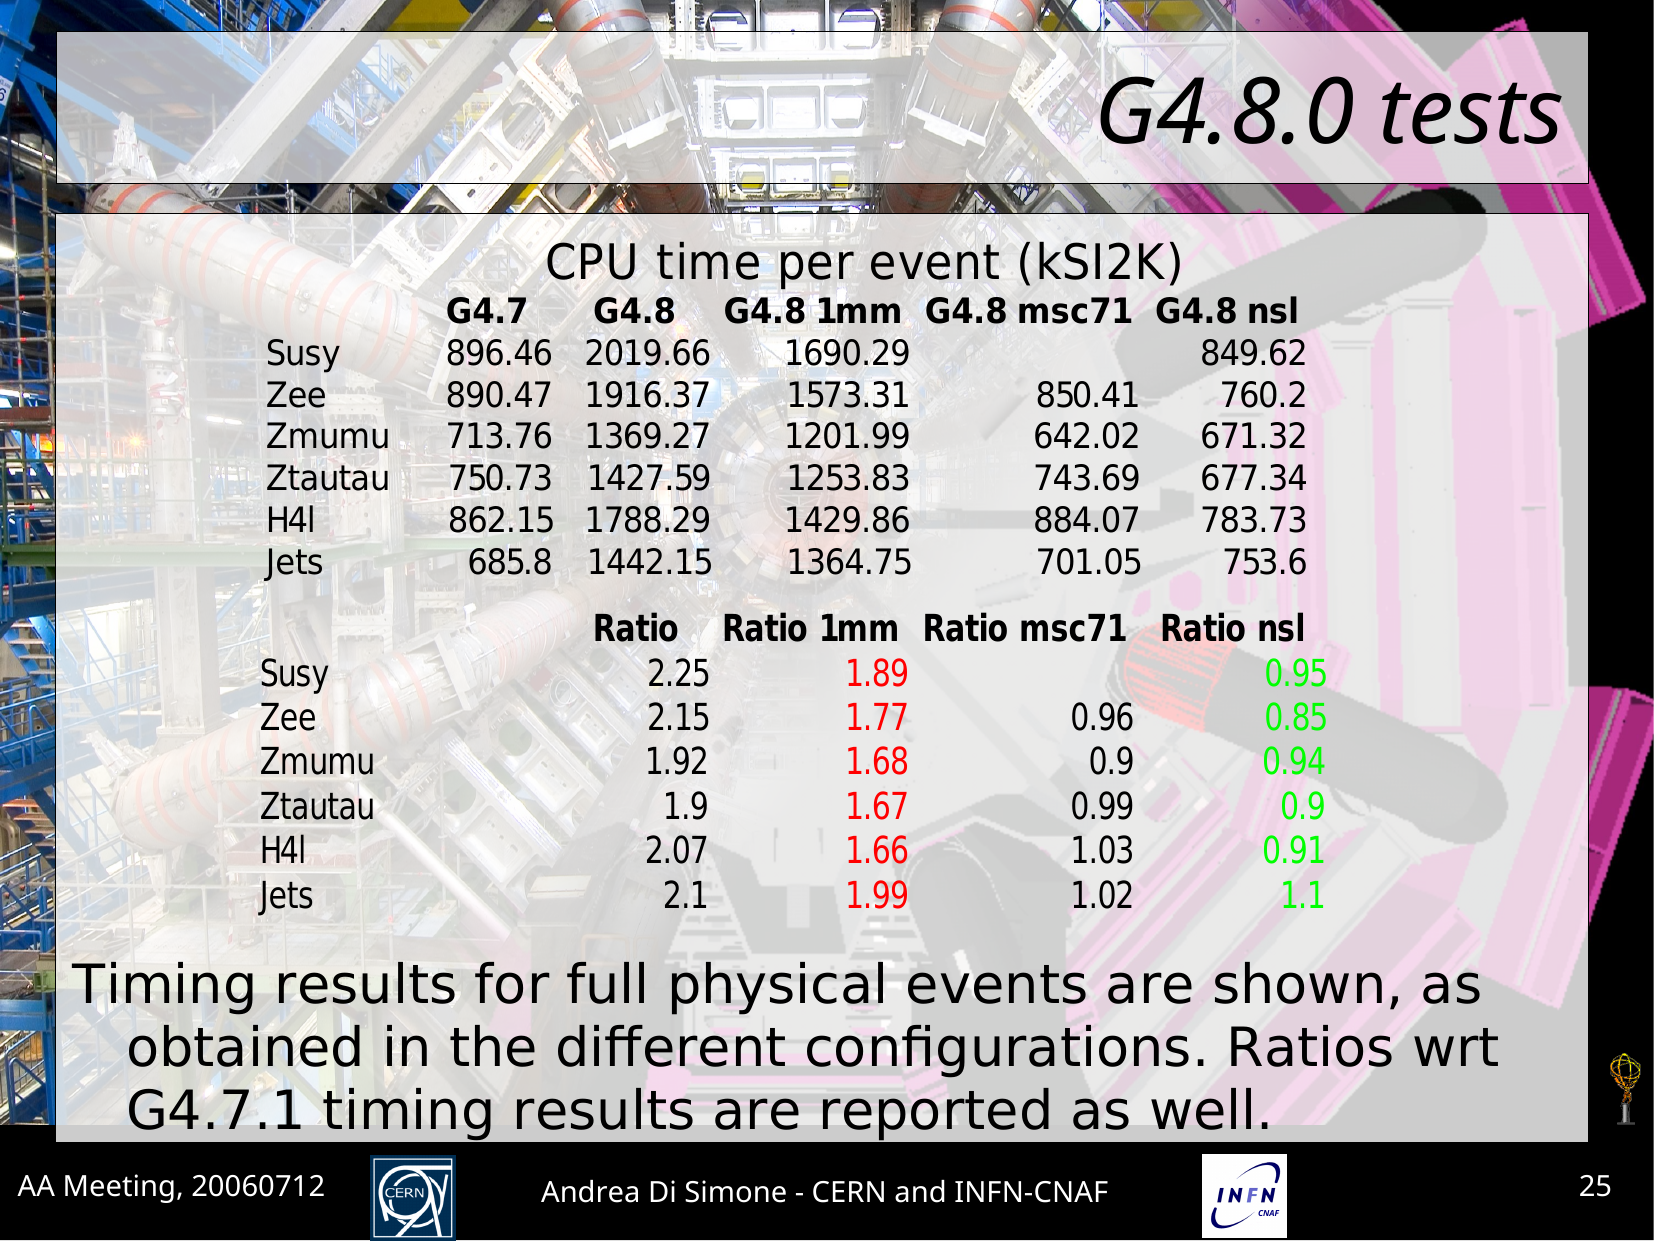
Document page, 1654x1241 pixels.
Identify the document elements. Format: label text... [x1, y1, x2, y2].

title G4.8.0 tests [56, 31, 1589, 184]
list Timing results for full physical events are shown, as obtained in the different configurations. Ratios wrt G4.7.1 timing results are reported as well. [55, 213, 1589, 1143]
chart [256, 608, 1332, 928]
picture [0, 0, 1654, 1125]
chart [262, 234, 1314, 589]
picture [370, 1155, 456, 1241]
picture [1202, 1154, 1287, 1238]
